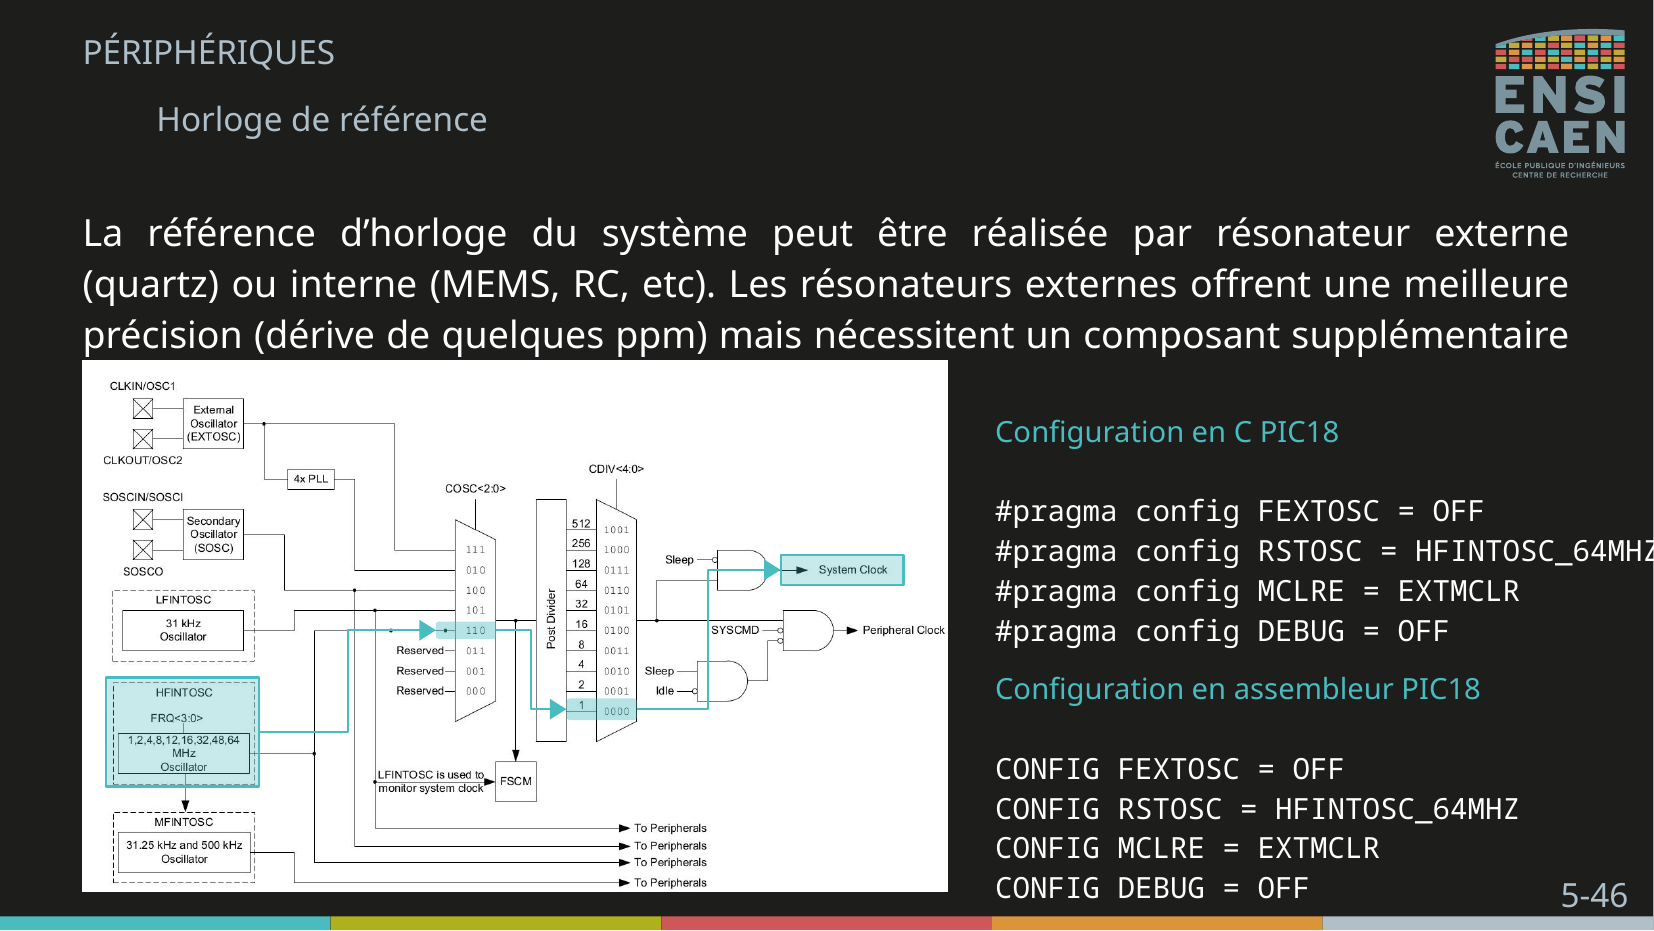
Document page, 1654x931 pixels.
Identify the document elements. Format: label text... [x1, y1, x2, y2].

text_box [780, 555, 904, 585]
picture [82, 360, 948, 892]
text_box [435, 621, 497, 639]
text_box [106, 677, 259, 787]
title PÉRIPHÉRIQUES Horloge de référence [82, 0, 1467, 148]
text_box Configuration en assembleur PIC18 CONFIG FEXTOSC = OFF CONFIG RSTOSC = HFINTOSC_64MHZ CONFIG MCLRE = EXTMCLR CONFIG DEBUG = OFF [980, 661, 1524, 856]
text_box Configuration en C PIC18 #pragma config FEXTOSC = OFF #pragma config RSTOSC = HFINTOSC_64MHZ #pragma config MCLRE = EXTMCLR #pragma config DEBUG = OFF [980, 403, 1571, 598]
text_box [566, 698, 638, 721]
list La référence d’horloge du système peut être réalisée par résonateur externe (quartz) ou interne (MEMS, RC, etc). Les résonateurs externes offrent une meilleure précision (dérive de quelques ppm) mais nécessitent un composant supplémentaire sur la carte. [82, 206, 1571, 916]
